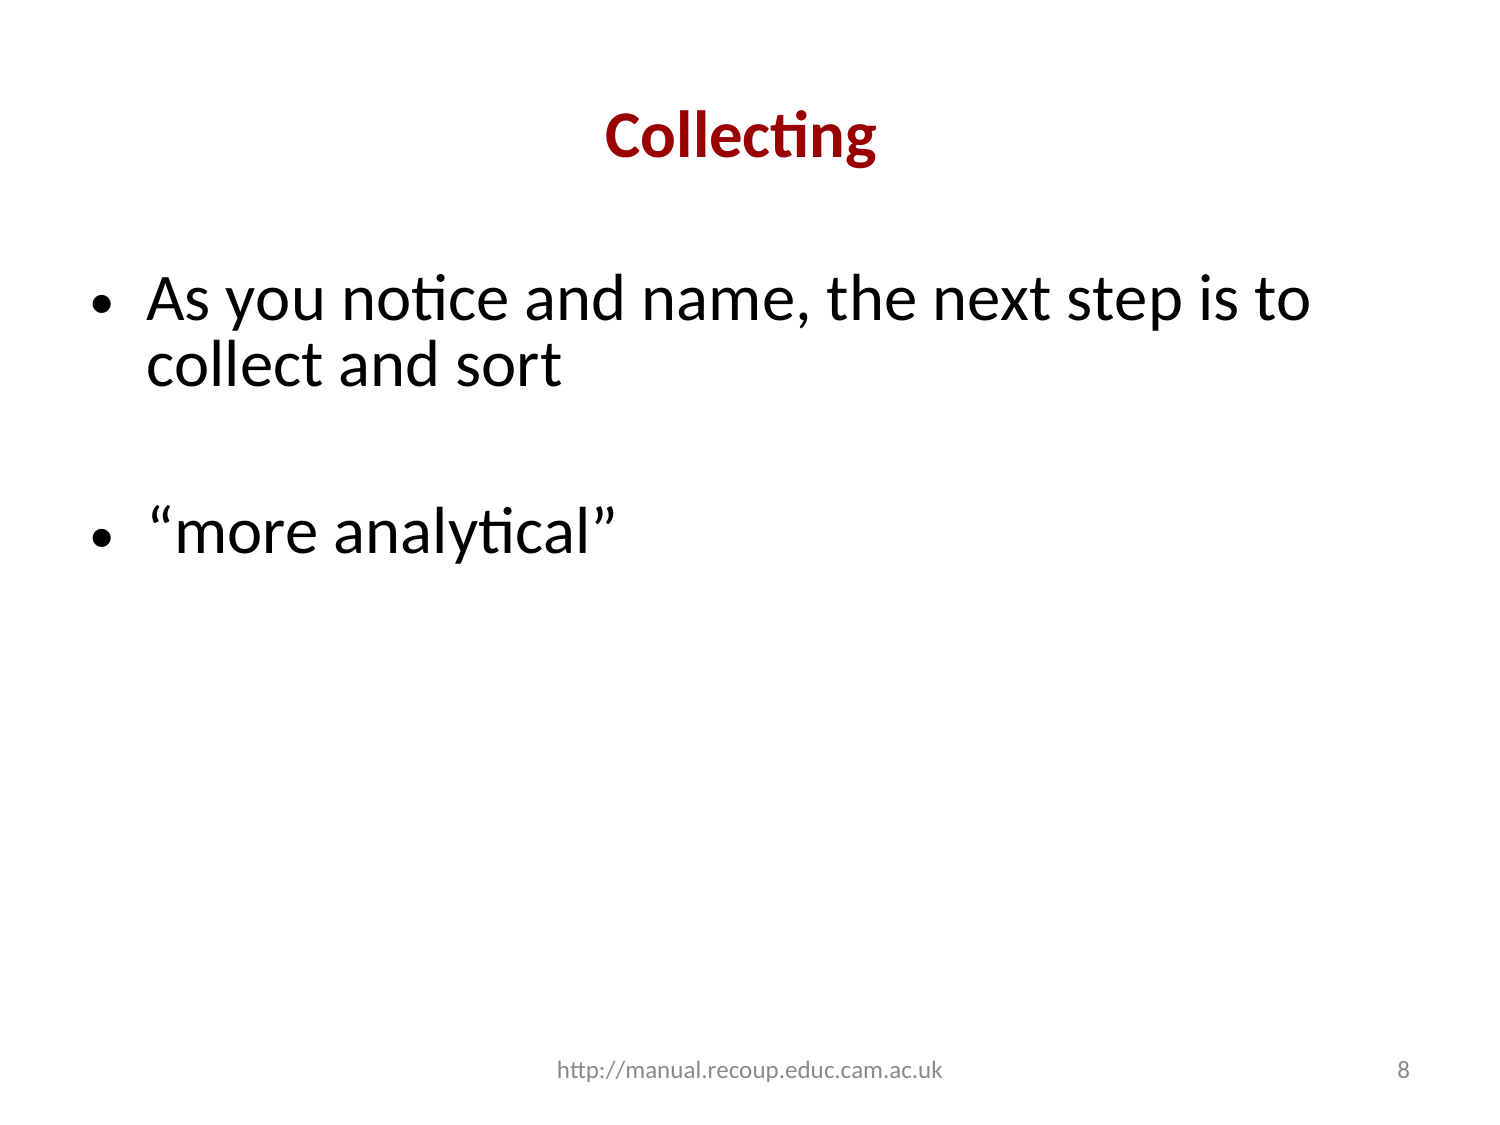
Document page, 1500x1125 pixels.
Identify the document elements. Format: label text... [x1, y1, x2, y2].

list As you notice and name, the next step is to collect and sort “more analytical” [75, 262, 1426, 1006]
title Collecting [75, 45, 1426, 233]
